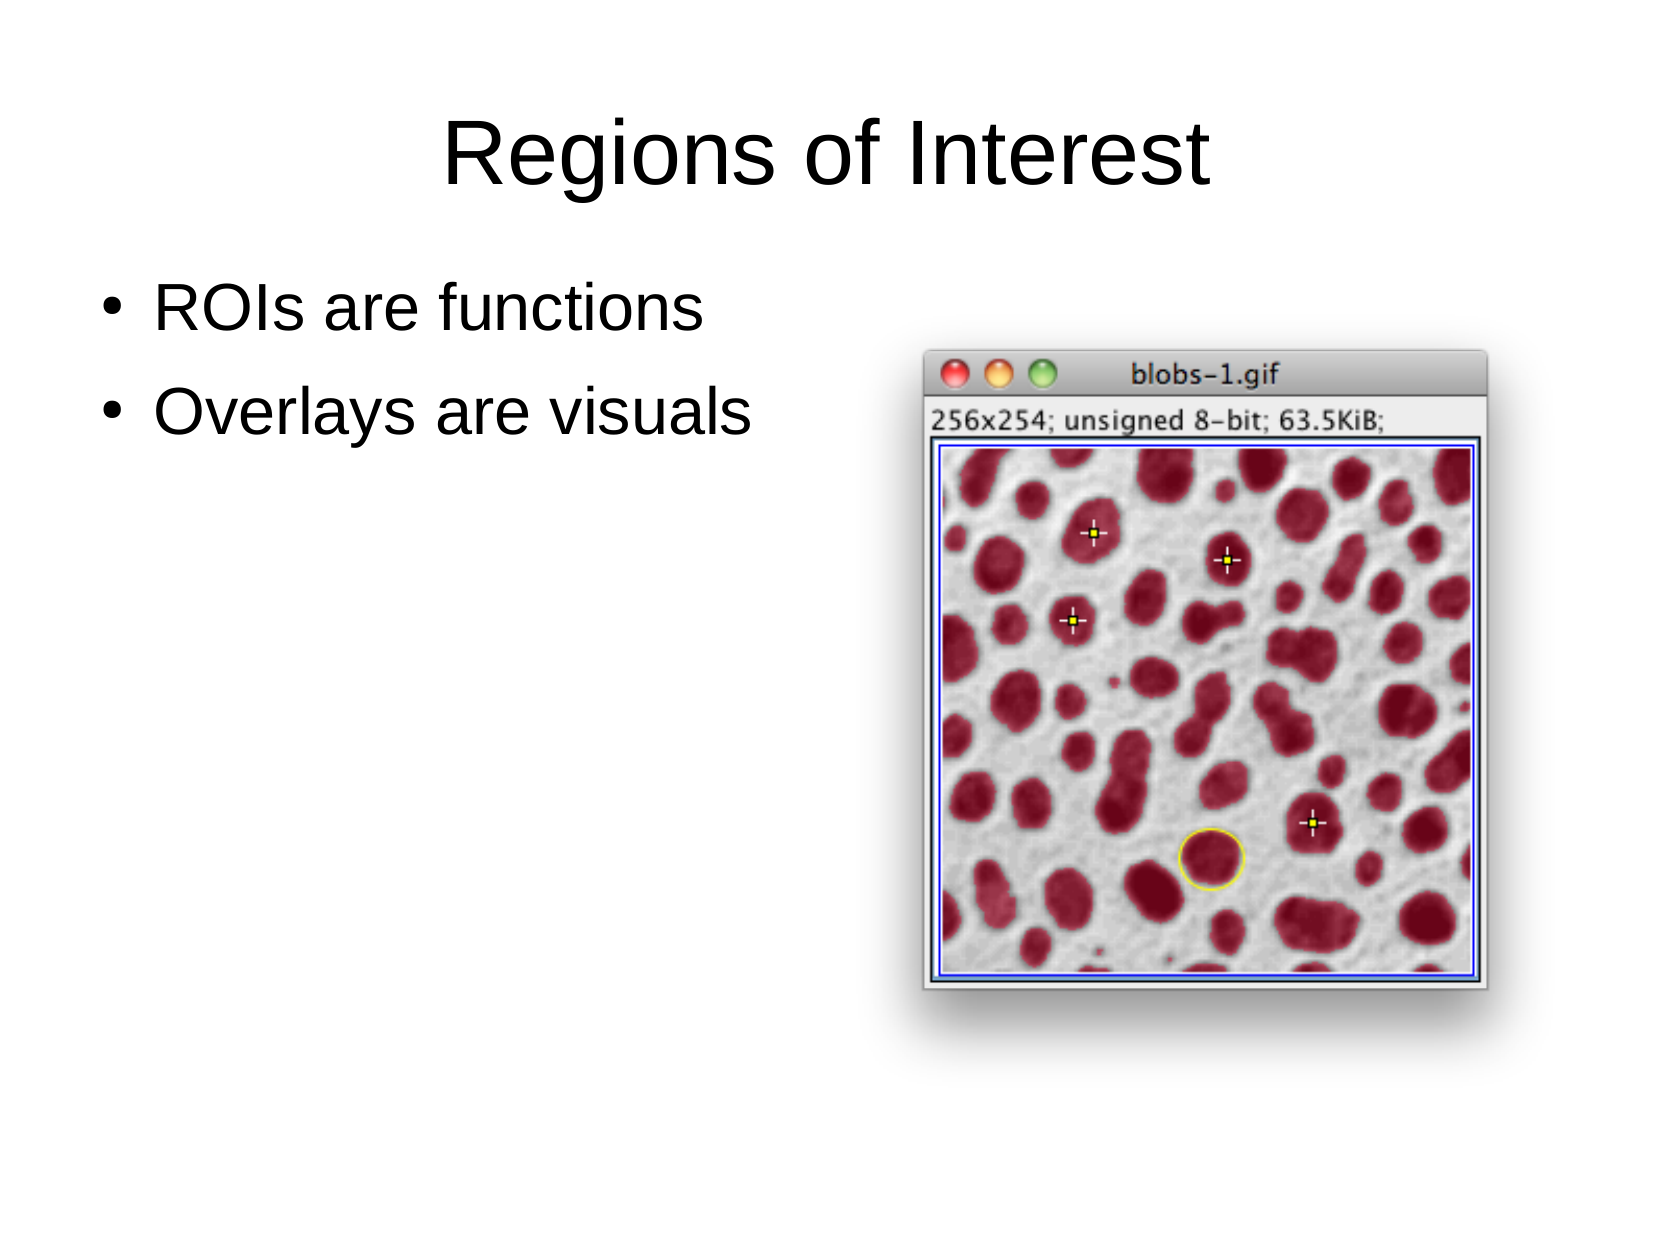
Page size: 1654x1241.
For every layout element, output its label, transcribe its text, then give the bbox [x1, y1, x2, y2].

list ROIs are functions Overlays are visuals [82, 270, 976, 1089]
picture [841, 299, 1571, 1104]
title Regions of Interest [82, 49, 1571, 257]
